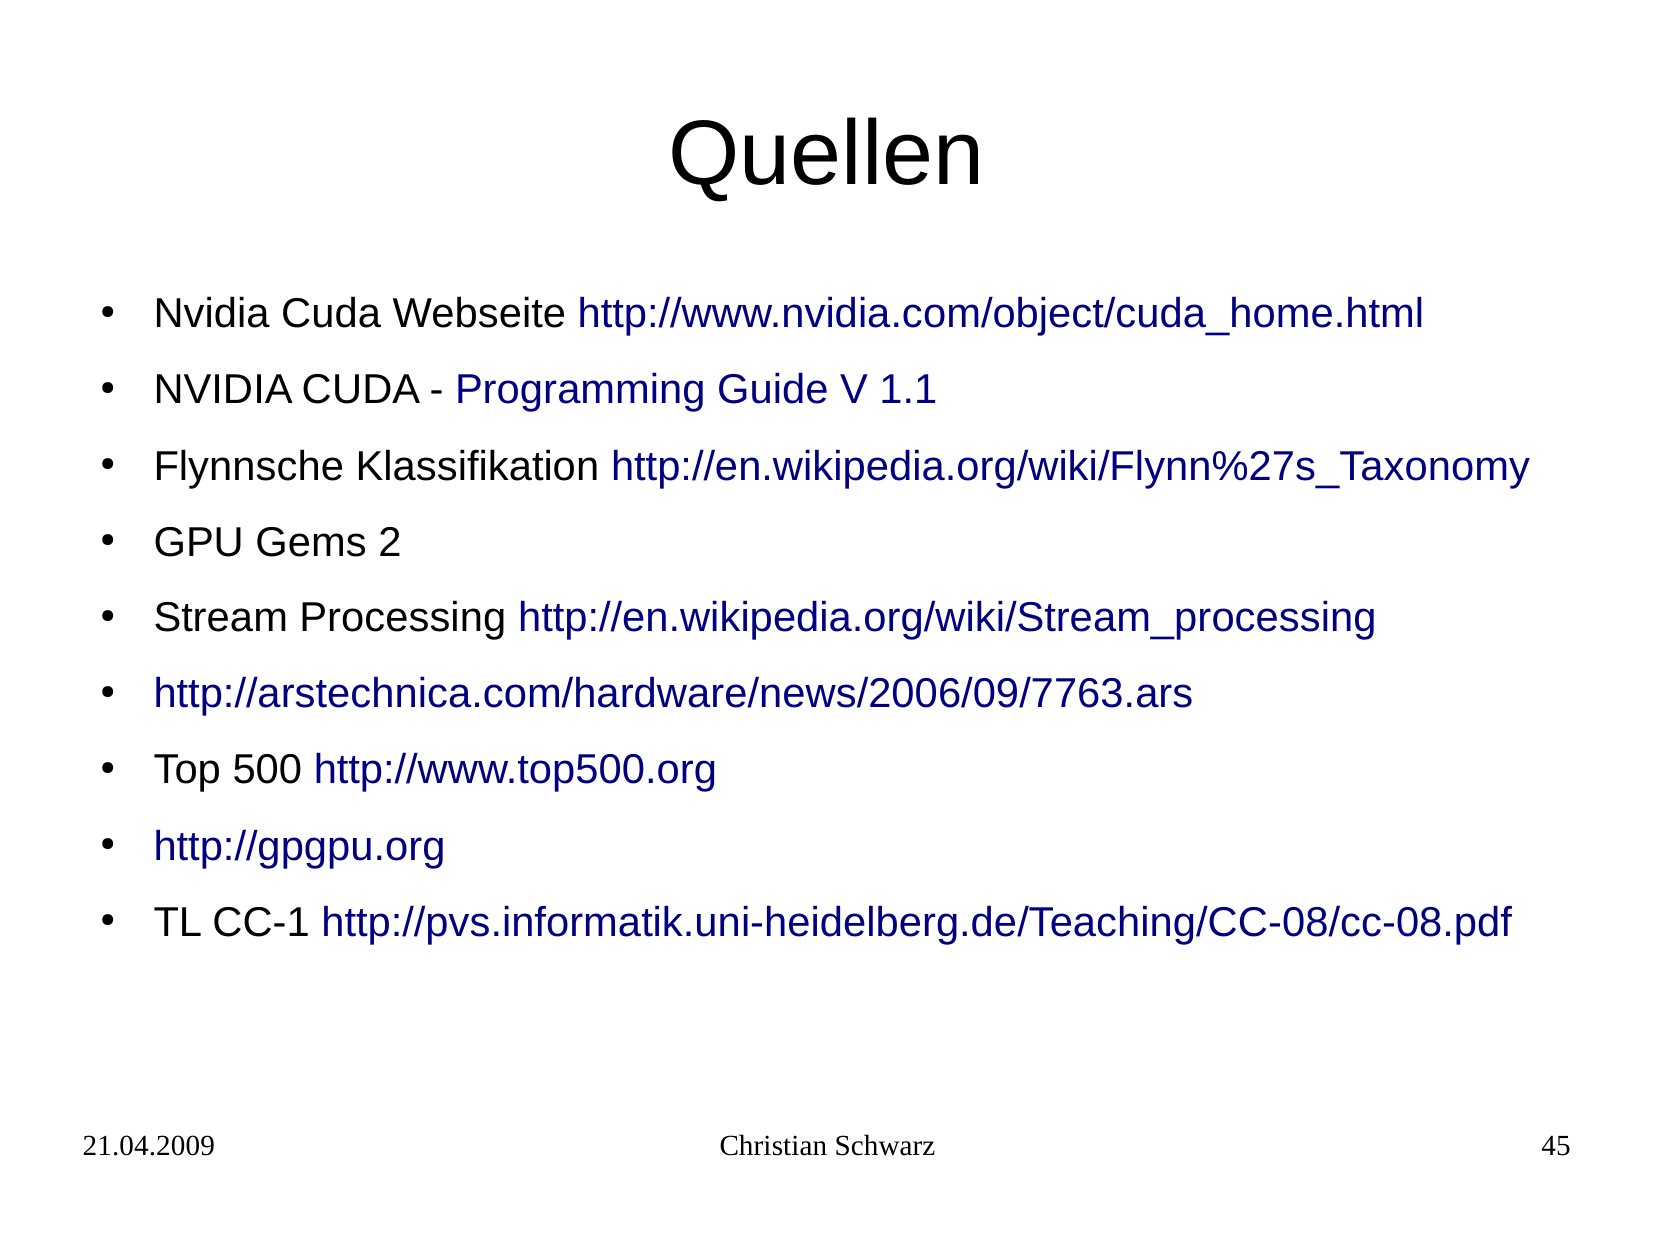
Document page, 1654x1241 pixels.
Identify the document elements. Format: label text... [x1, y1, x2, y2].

list Nvidia Cuda Webseite http://www.nvidia.com/object/cuda_home.html NVIDIA CUDA - Programming Guide V 1.1 Flynnsche Klassifikation http://en.wikipedia.org/wiki/Flynn%27s_Taxonomy GPU Gems 2 Stream Processing http://en.wikipedia.org/wiki/Stream_processing http://arstechnica.com/hardware/news/2006/09/7763.ars Top 500 http://www.top500.org http://gpgpu.org TL CC-1 http://pvs.informatik.uni-heidelberg.de/Teaching/CC-08/cc-08.pdf [82, 290, 1571, 1109]
title Quellen [82, 56, 1571, 250]
